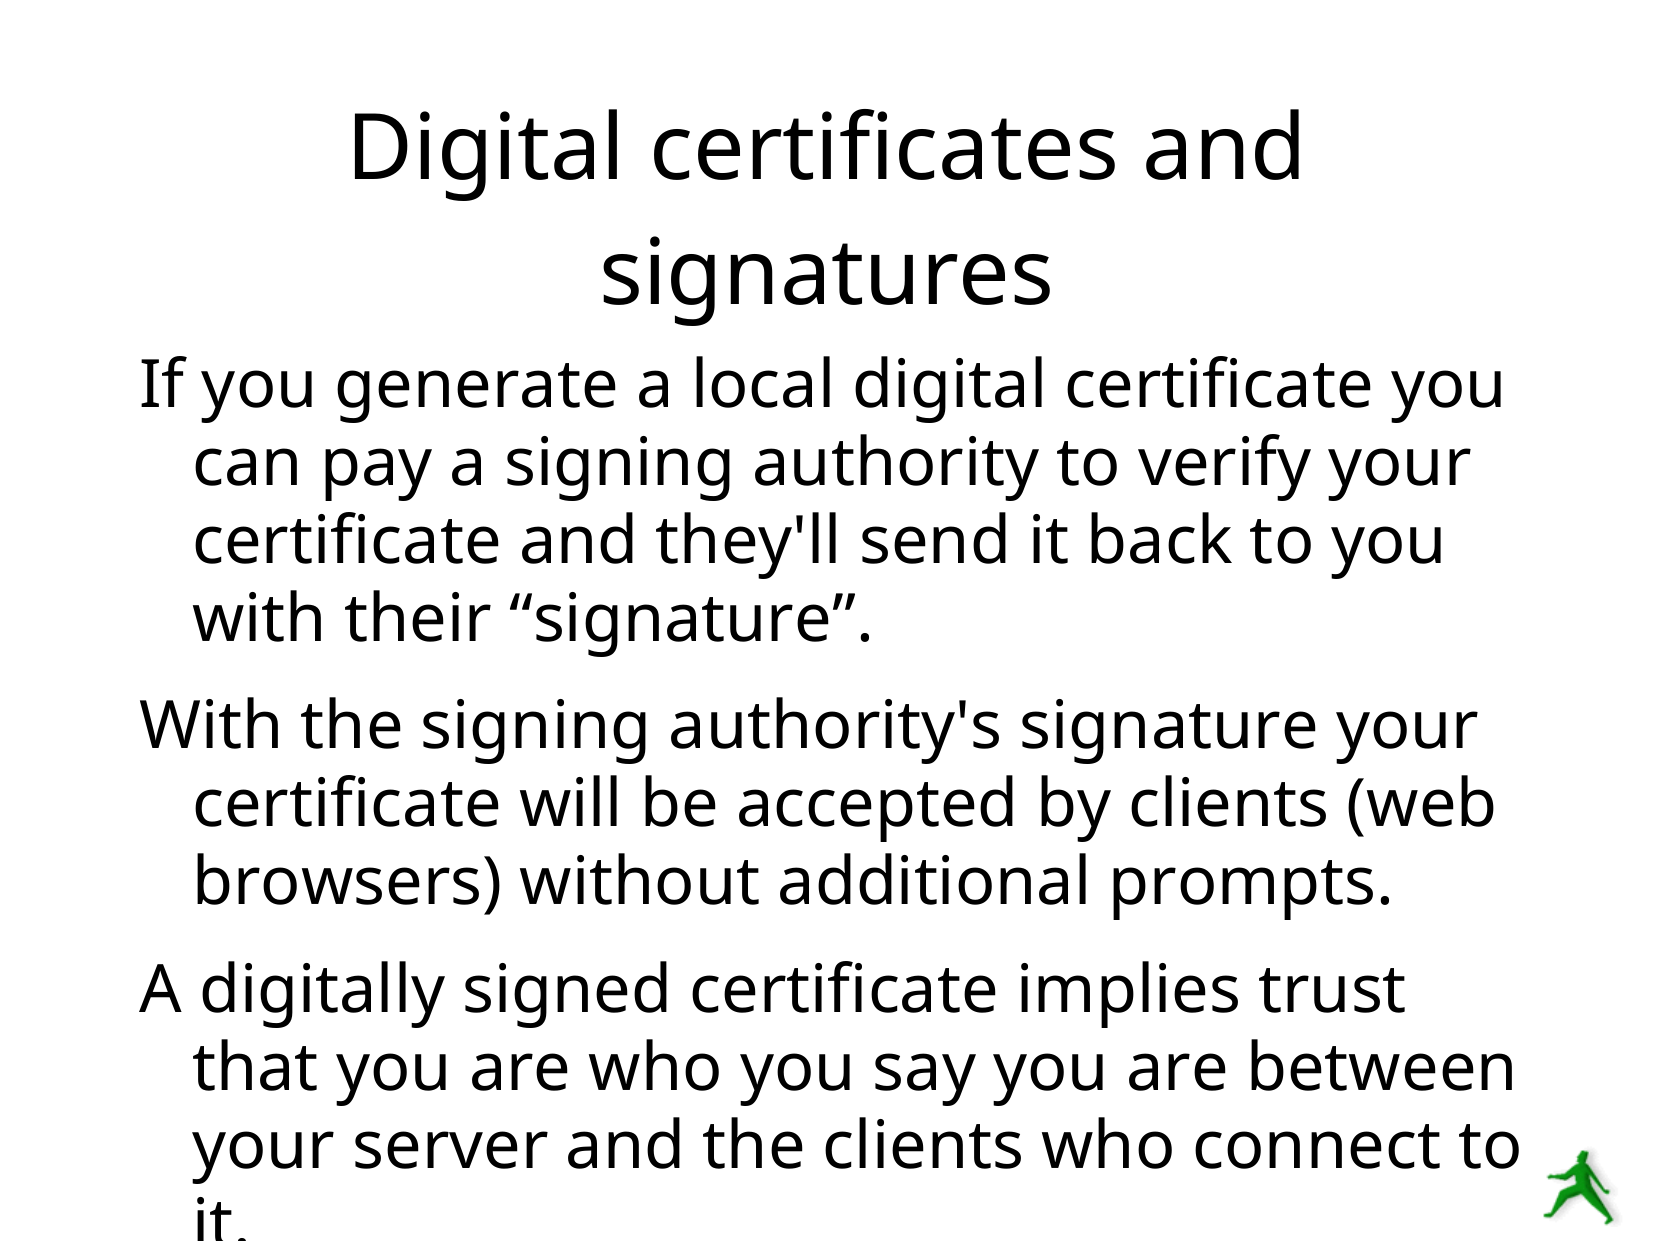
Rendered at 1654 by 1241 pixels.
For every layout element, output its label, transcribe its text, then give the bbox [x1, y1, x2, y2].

picture [1541, 1135, 1634, 1227]
title Digital certificates and signatures [121, 102, 1534, 311]
list If you generate a local digital certificate you can pay a signing authority to verify your certificate and they'll send it back to you with their “signature”. With the signing authority's signature your certificate will be accepted by clients (web browsers) without additional prompts. A digitally signed certificate implies trust that you are who you say you are between your server and the clients who connect to it. [121, 344, 1534, 1213]
